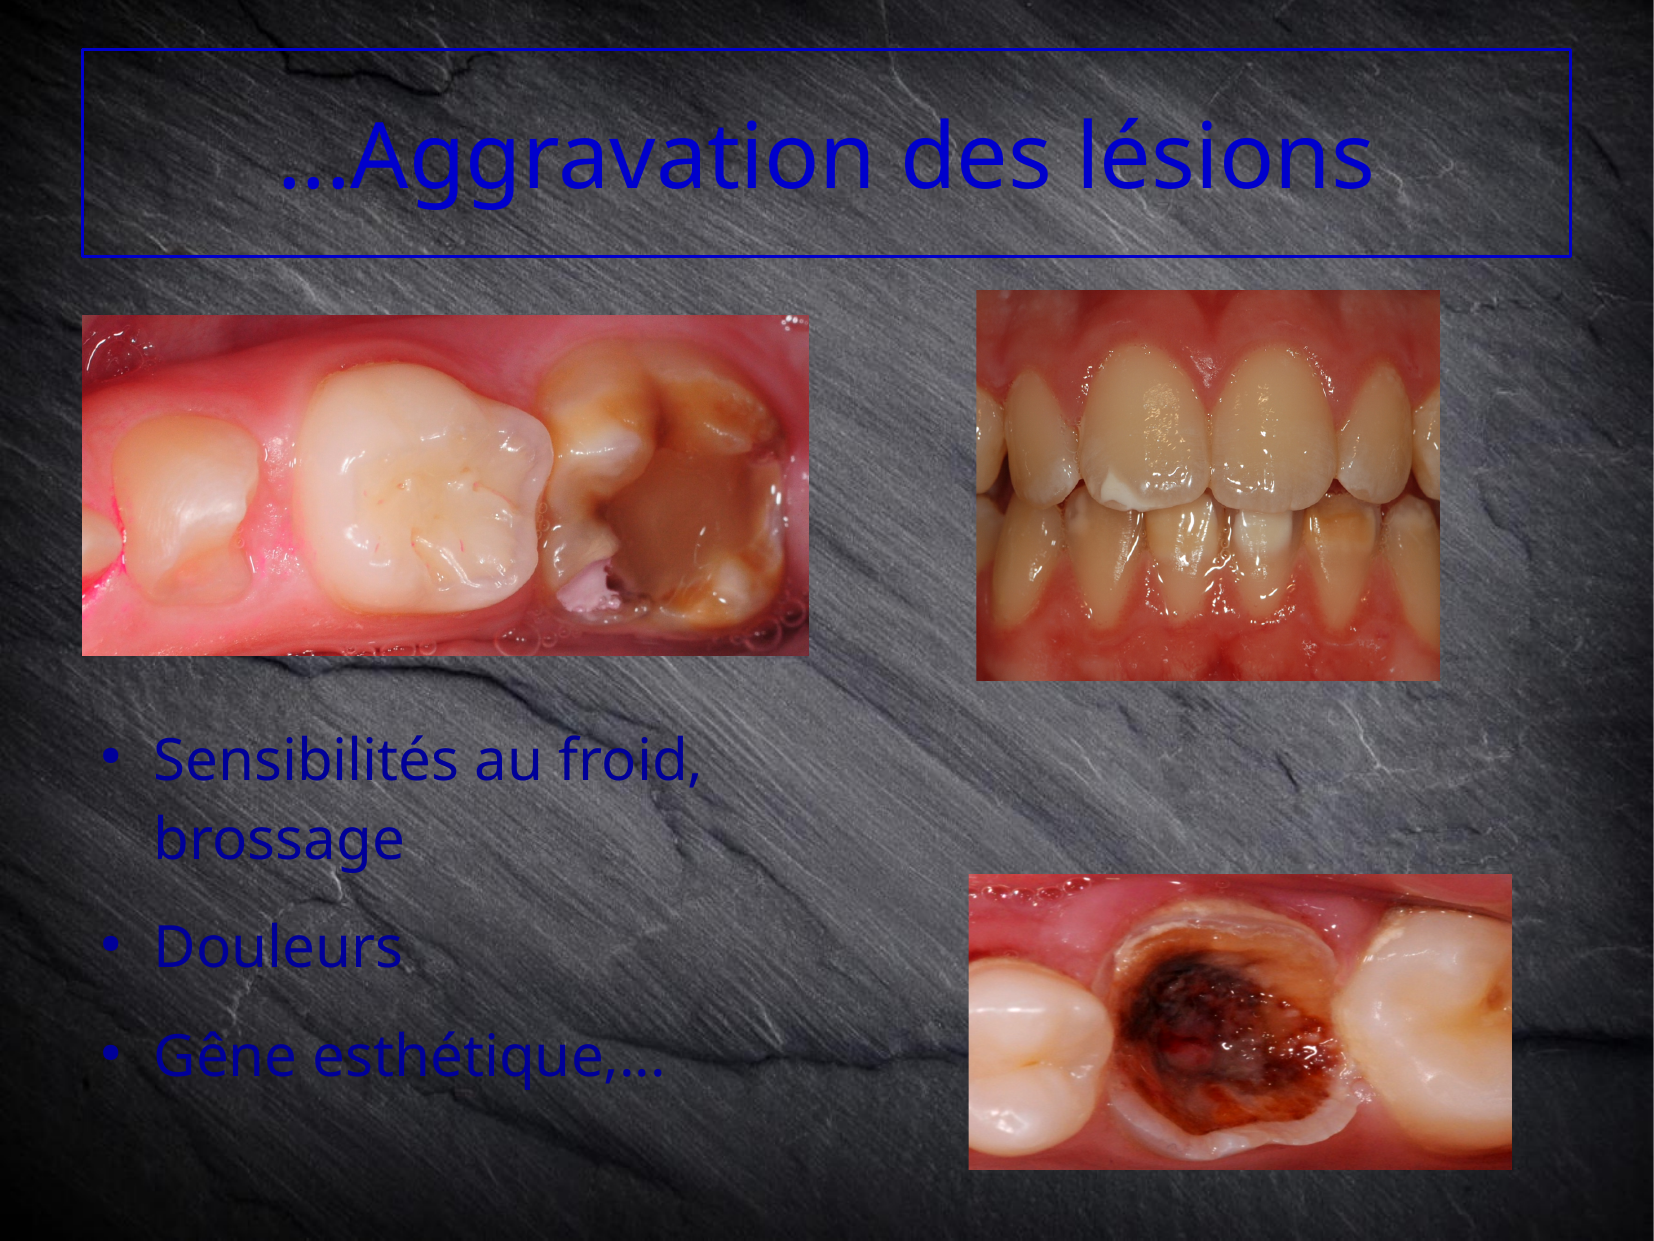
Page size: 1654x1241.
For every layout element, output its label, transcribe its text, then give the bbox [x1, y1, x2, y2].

title ...Aggravation des lésions [82, 49, 1571, 257]
list Sensibilités au froid, brossage Douleurs Gêne esthétique,... [82, 717, 809, 1109]
picture [0, 0, 1654, 1241]
